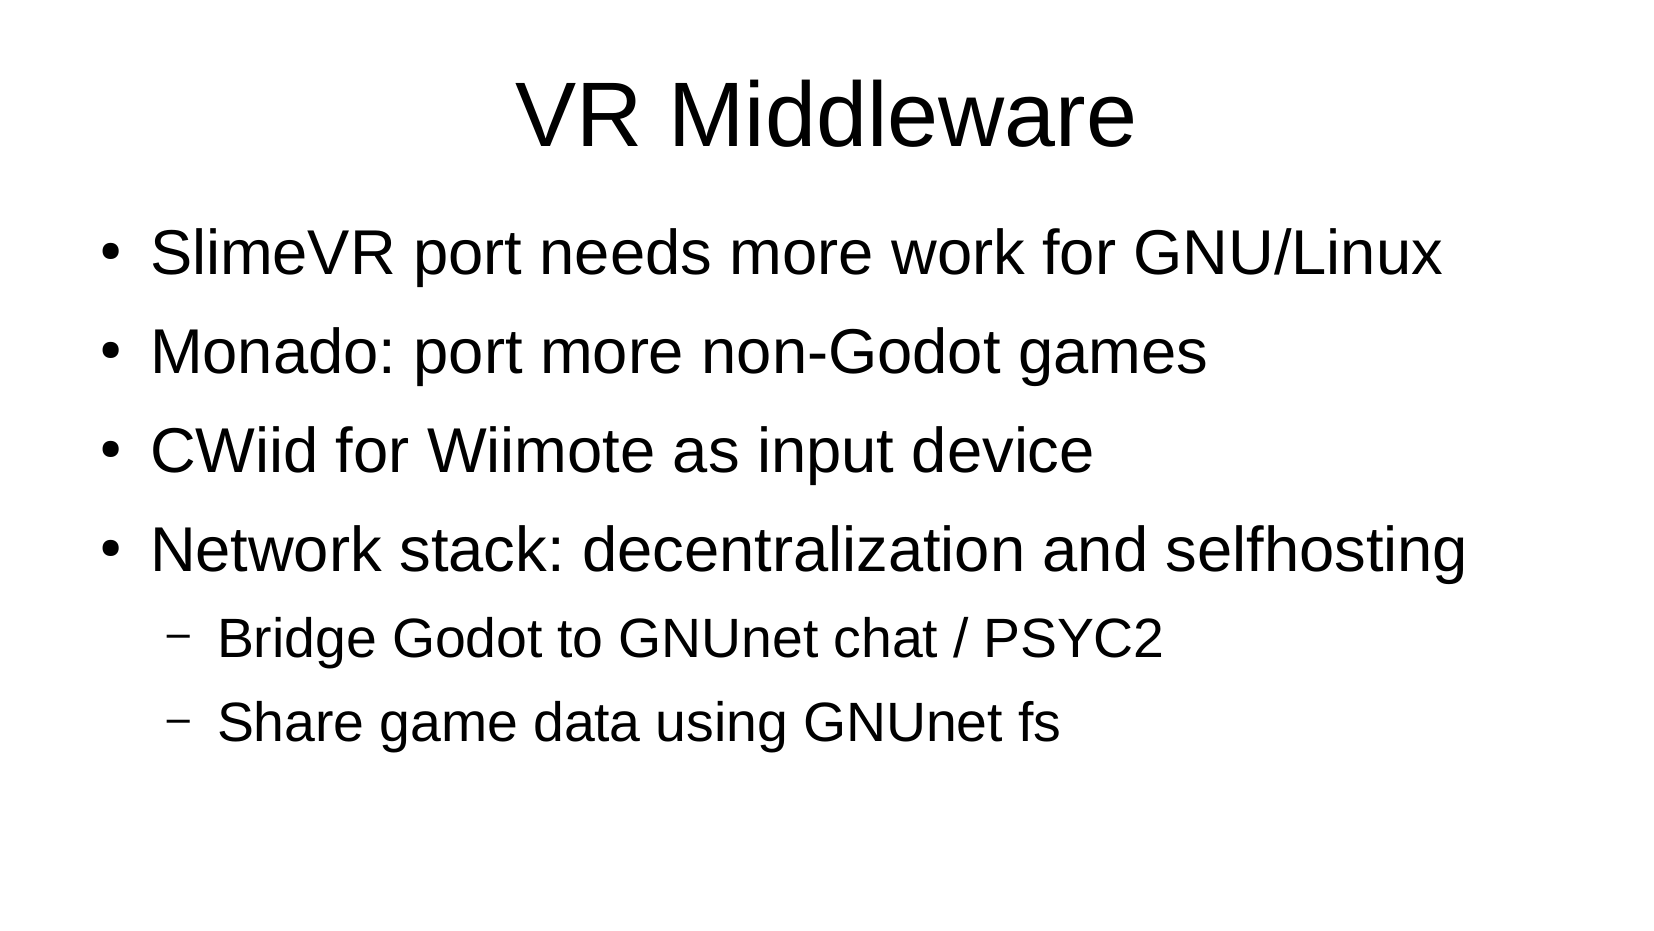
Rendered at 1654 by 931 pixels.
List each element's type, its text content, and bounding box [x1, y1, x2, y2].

list SlimeVR port needs more work for GNU/Linux Monado: port more non-Godot games CWiid for Wiimote as input device Network stack: decentralization and selfhosting Bridge Godot to GNUnet chat / PSYC2 Share game data using GNUnet fs [82, 217, 1571, 758]
title VR Middleware [82, 37, 1571, 193]
